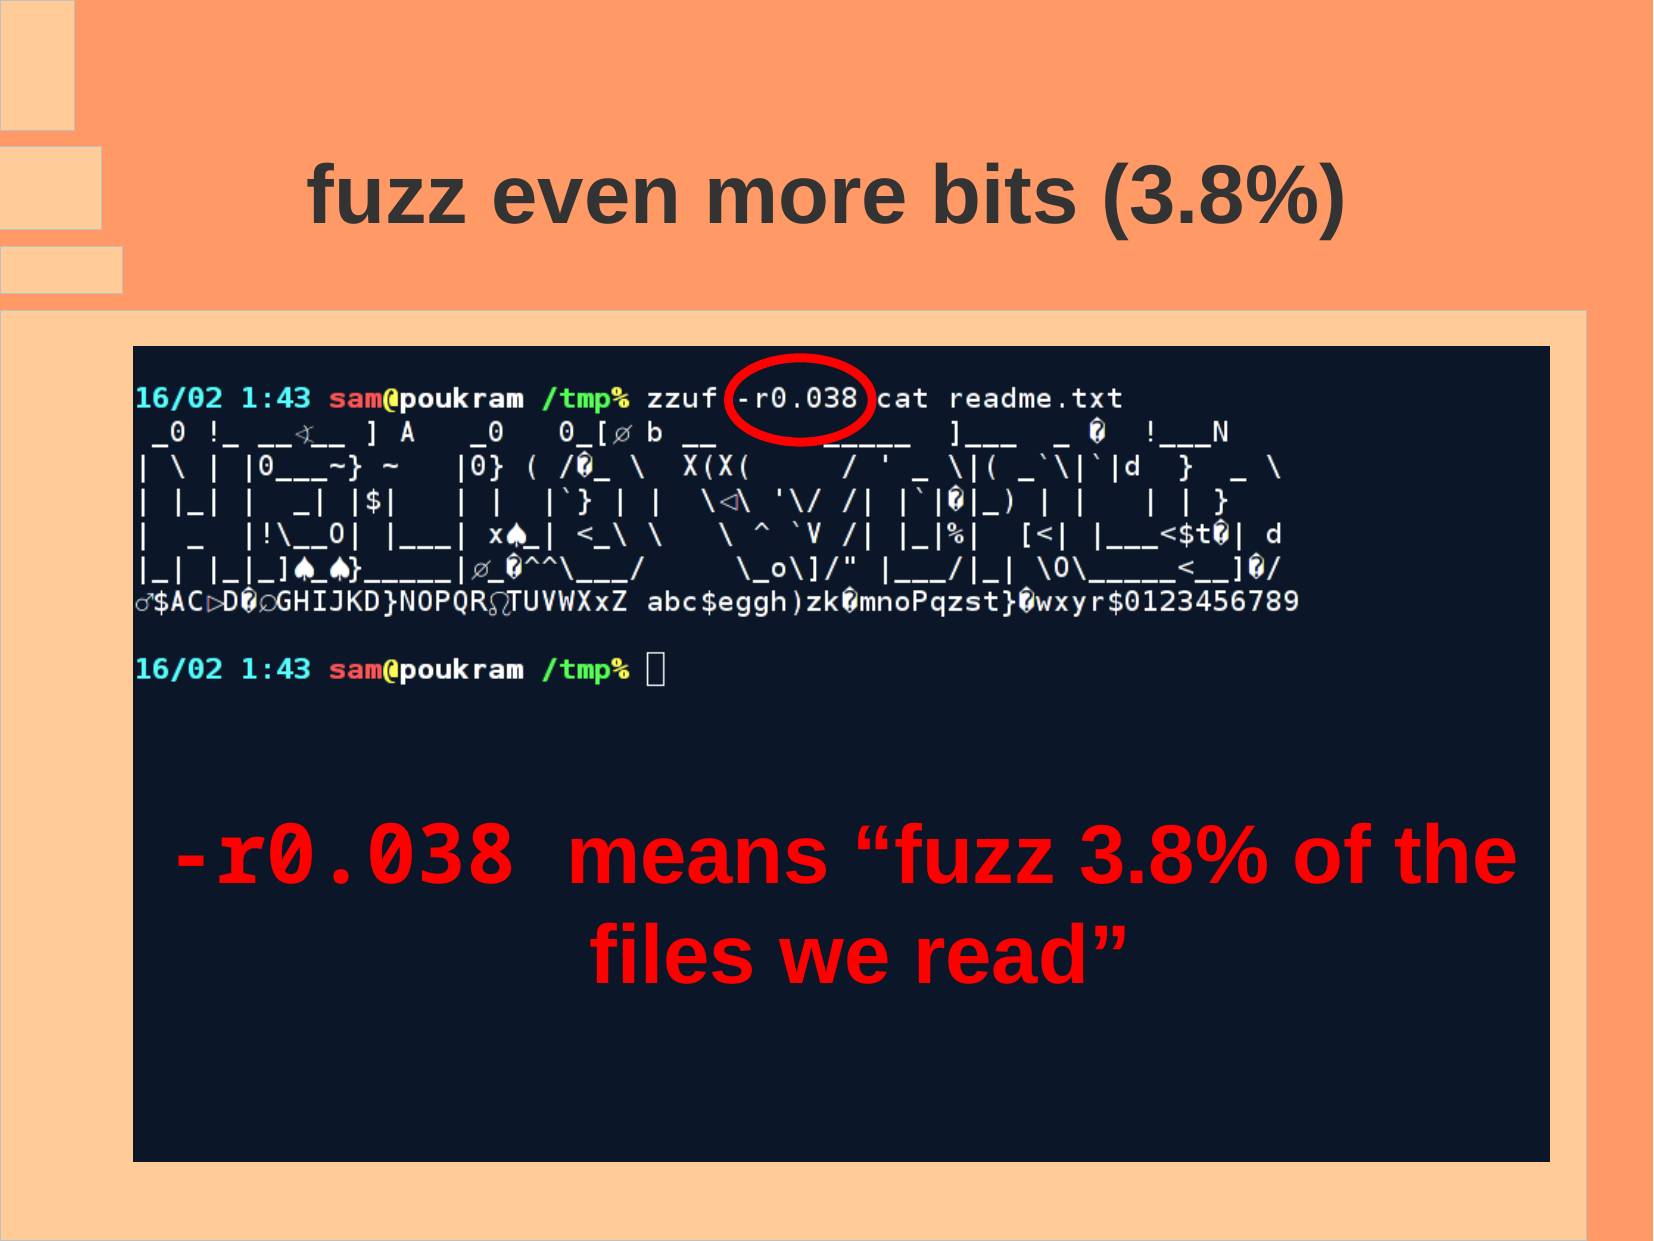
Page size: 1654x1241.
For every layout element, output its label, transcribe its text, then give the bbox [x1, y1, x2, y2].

title fuzz even more bits (3.8%) [121, 91, 1534, 299]
title -r0.038 means “fuzz 3.8% of the files we read” [152, 794, 1534, 1002]
picture [133, 346, 1550, 1162]
